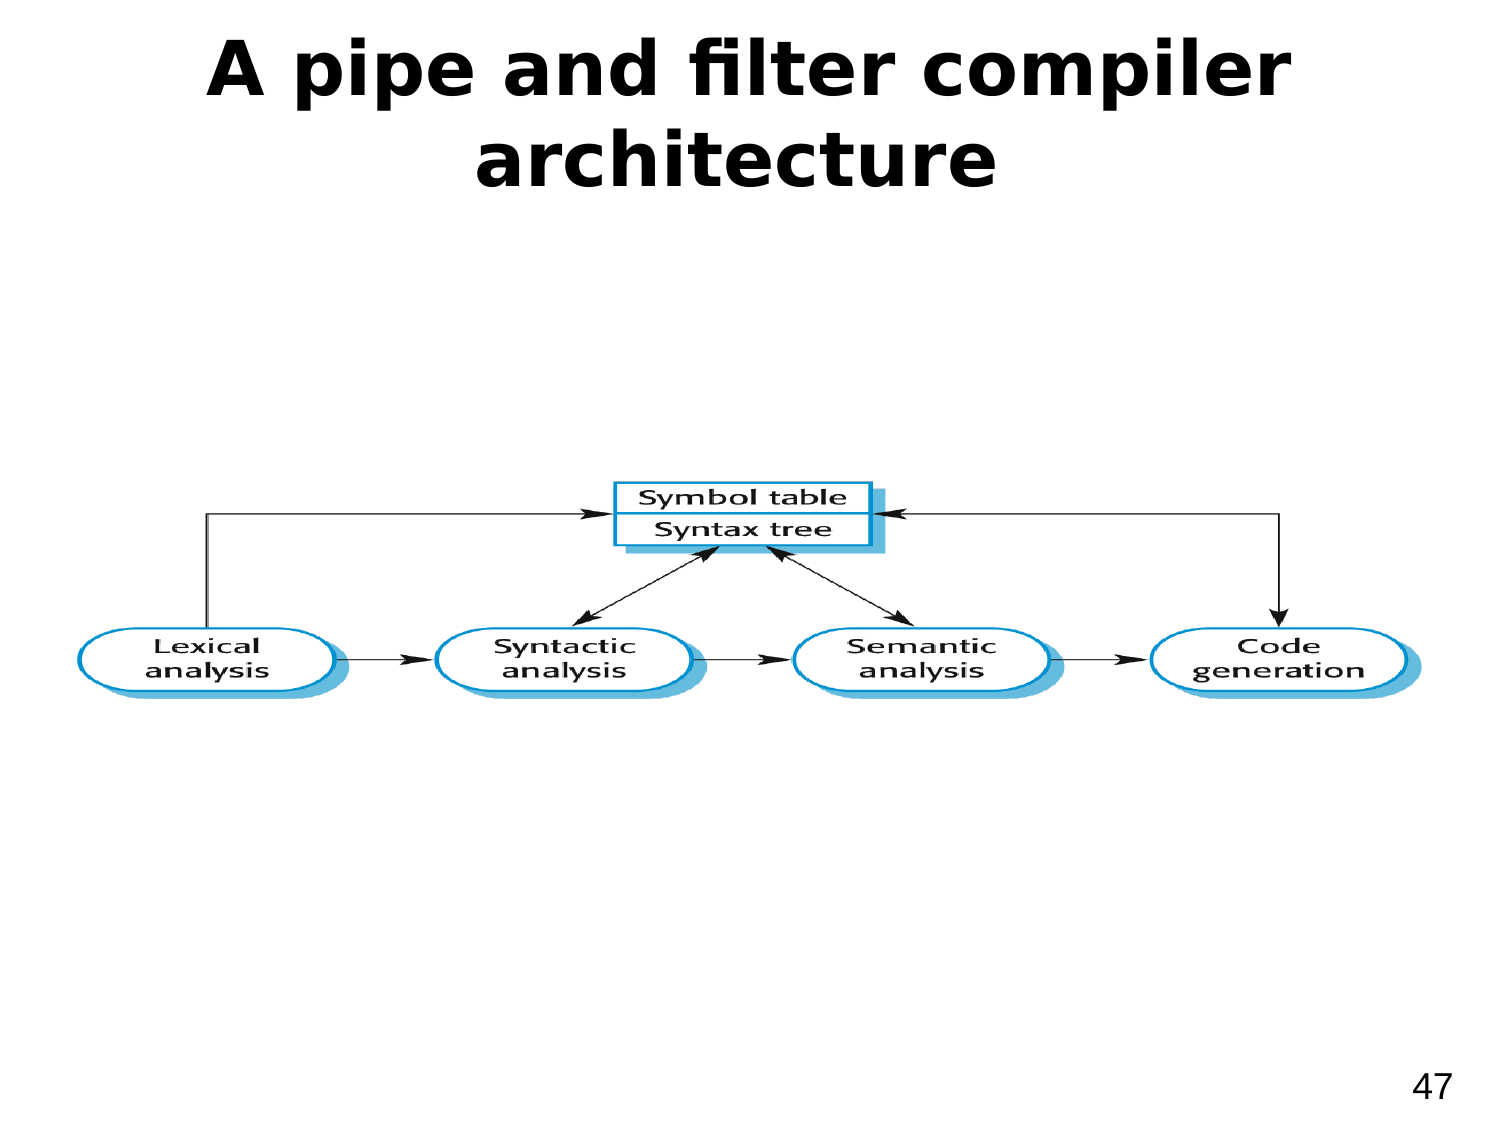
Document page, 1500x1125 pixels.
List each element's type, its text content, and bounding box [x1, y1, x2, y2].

picture [74, 388, 1425, 791]
title A pipe and filter compiler architecture [75, 44, 1425, 177]
